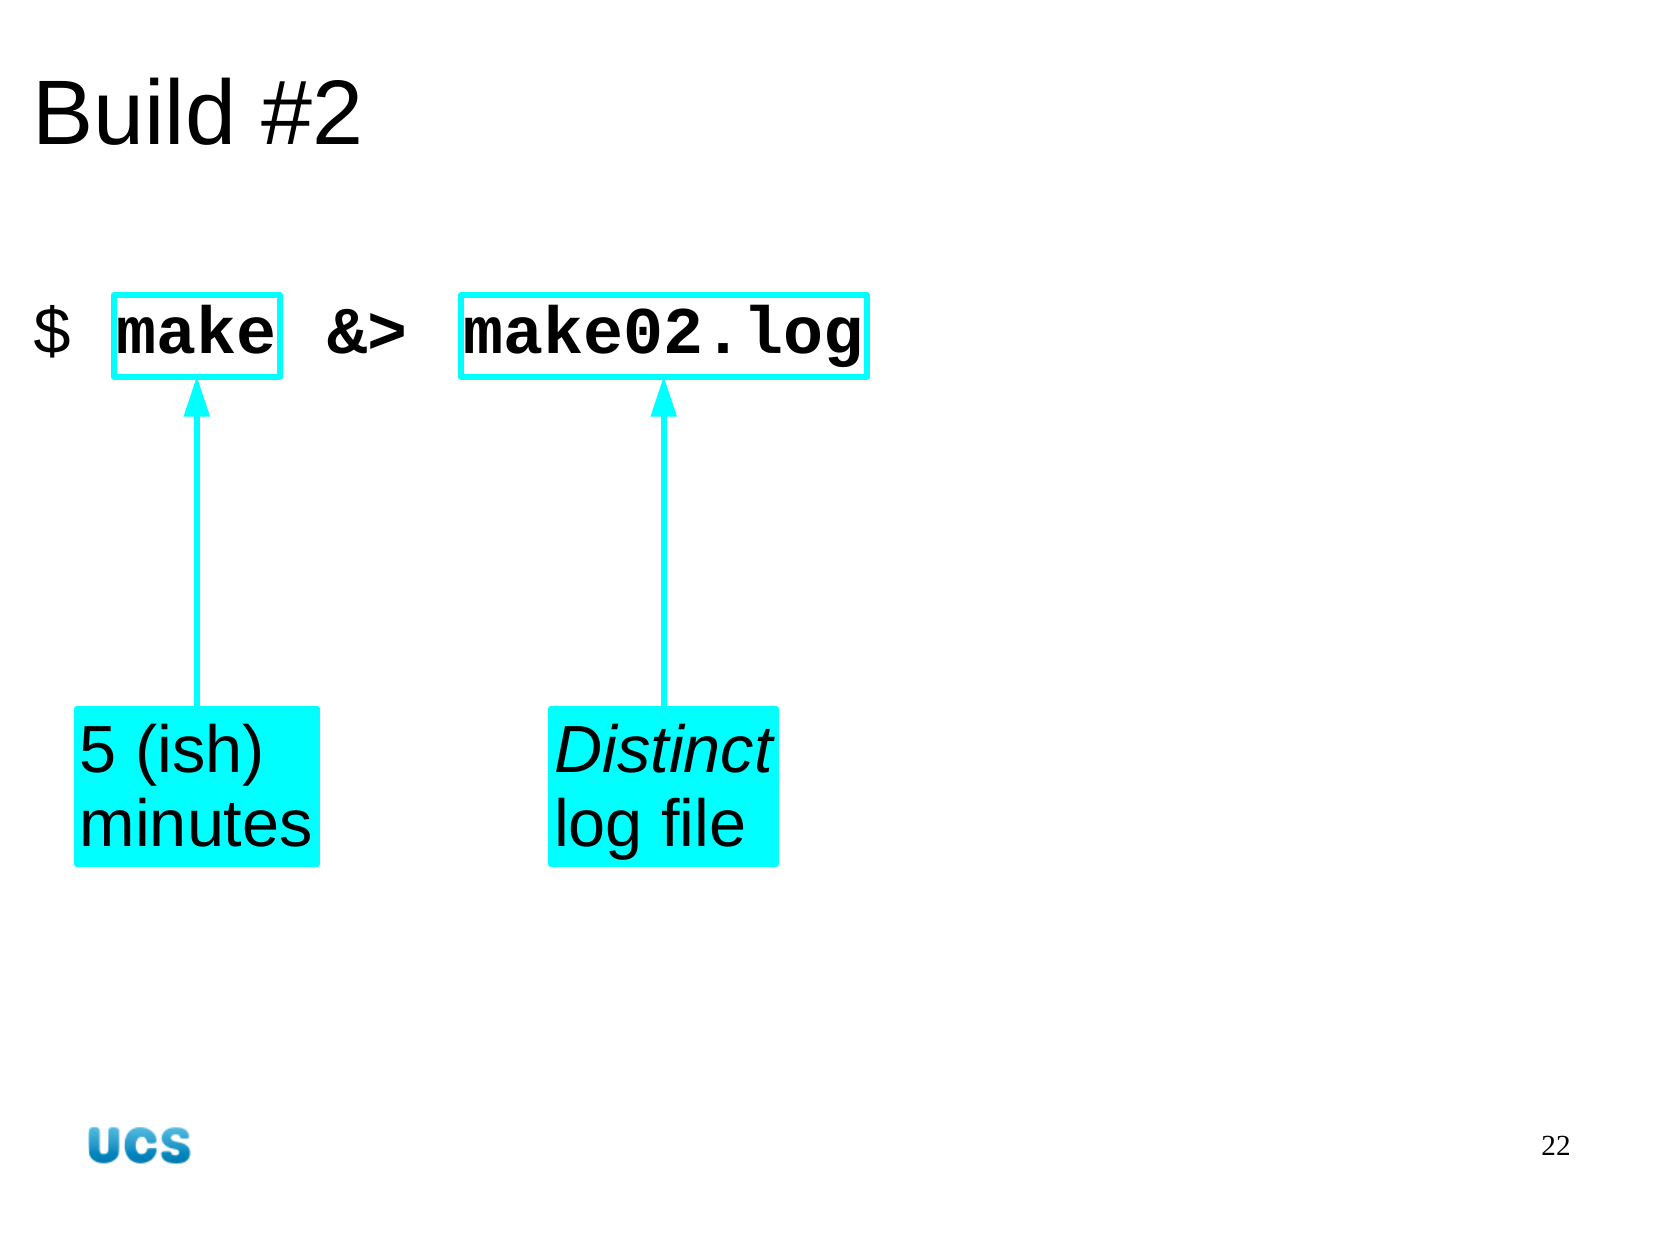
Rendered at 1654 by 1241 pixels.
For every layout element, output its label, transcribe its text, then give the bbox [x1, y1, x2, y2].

text_box $ [29, 295, 76, 377]
picture [88, 1126, 191, 1165]
text_box make [113, 295, 280, 377]
text_box Build #2 [29, 59, 368, 168]
text_box Distinct log file [551, 708, 777, 865]
text_box make02.log [460, 295, 867, 377]
text_box 5 (ish) minutes [76, 708, 317, 865]
text_box &> [324, 295, 412, 377]
